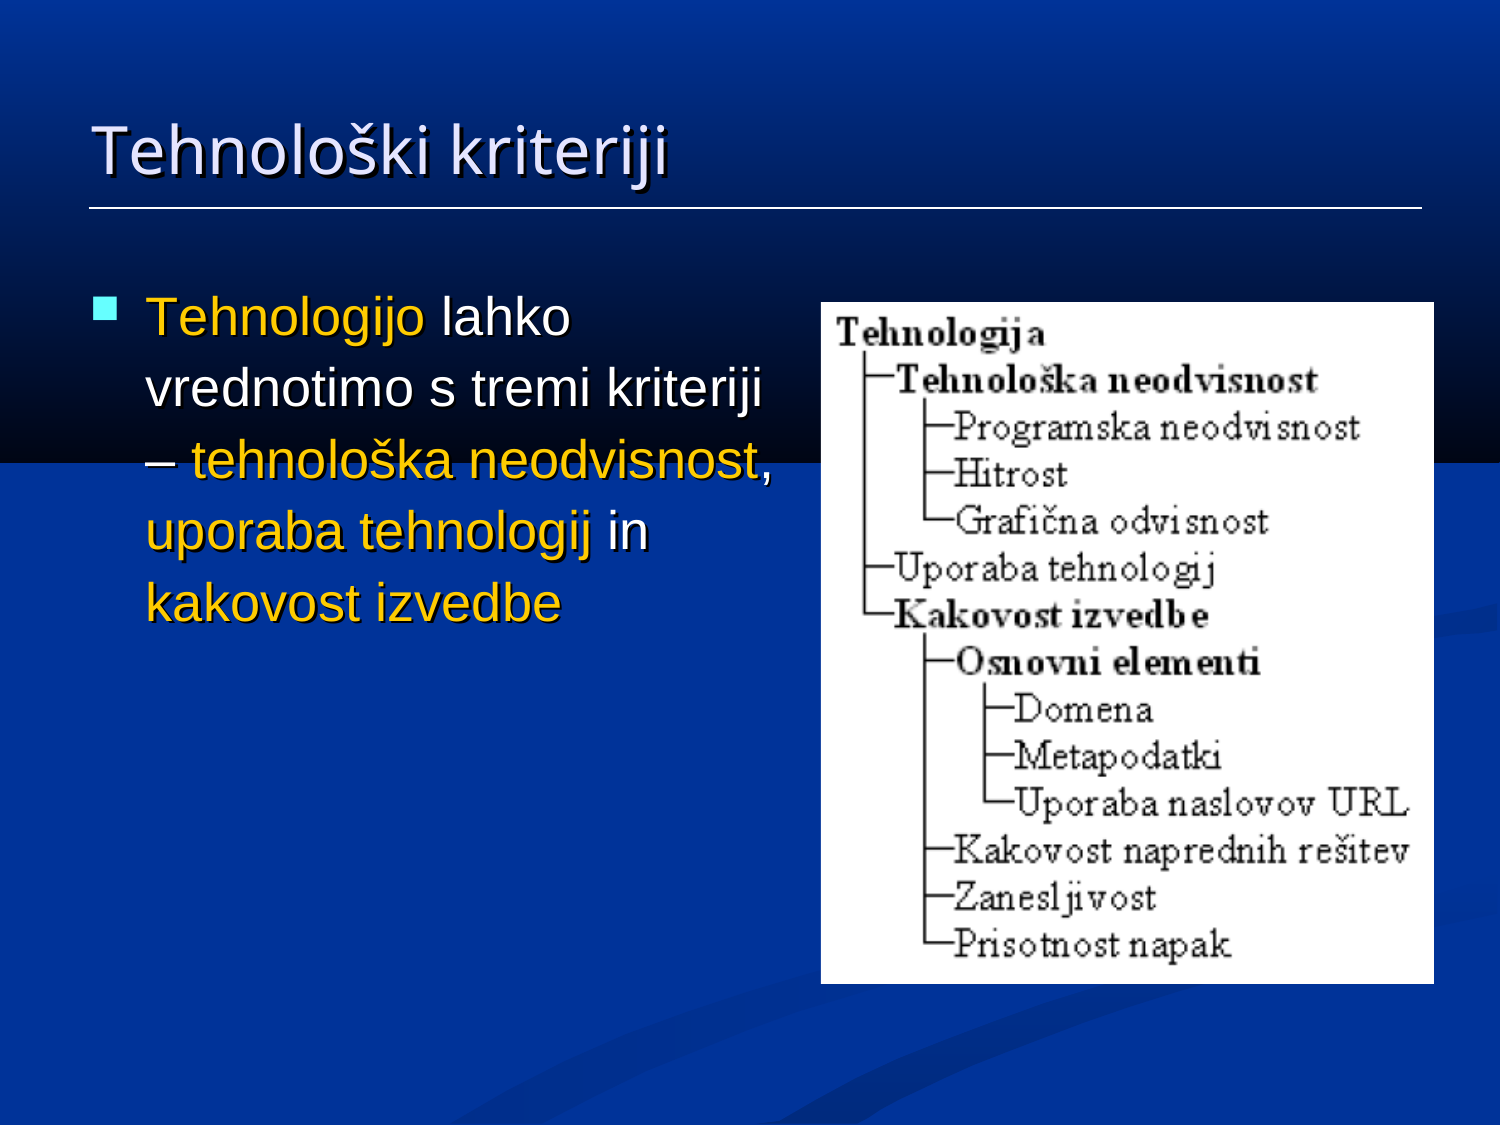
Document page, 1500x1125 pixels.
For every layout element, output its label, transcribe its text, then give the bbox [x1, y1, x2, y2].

picture [820, 302, 1435, 984]
text_box Tehnološki kriteriji [76, 54, 1352, 242]
text_box Tehnologijo lahko vrednotimo s tremi kriteriji – tehnološka neodvisnost, uporaba tehnologij in kakovost izvedbe [74, 267, 821, 1083]
